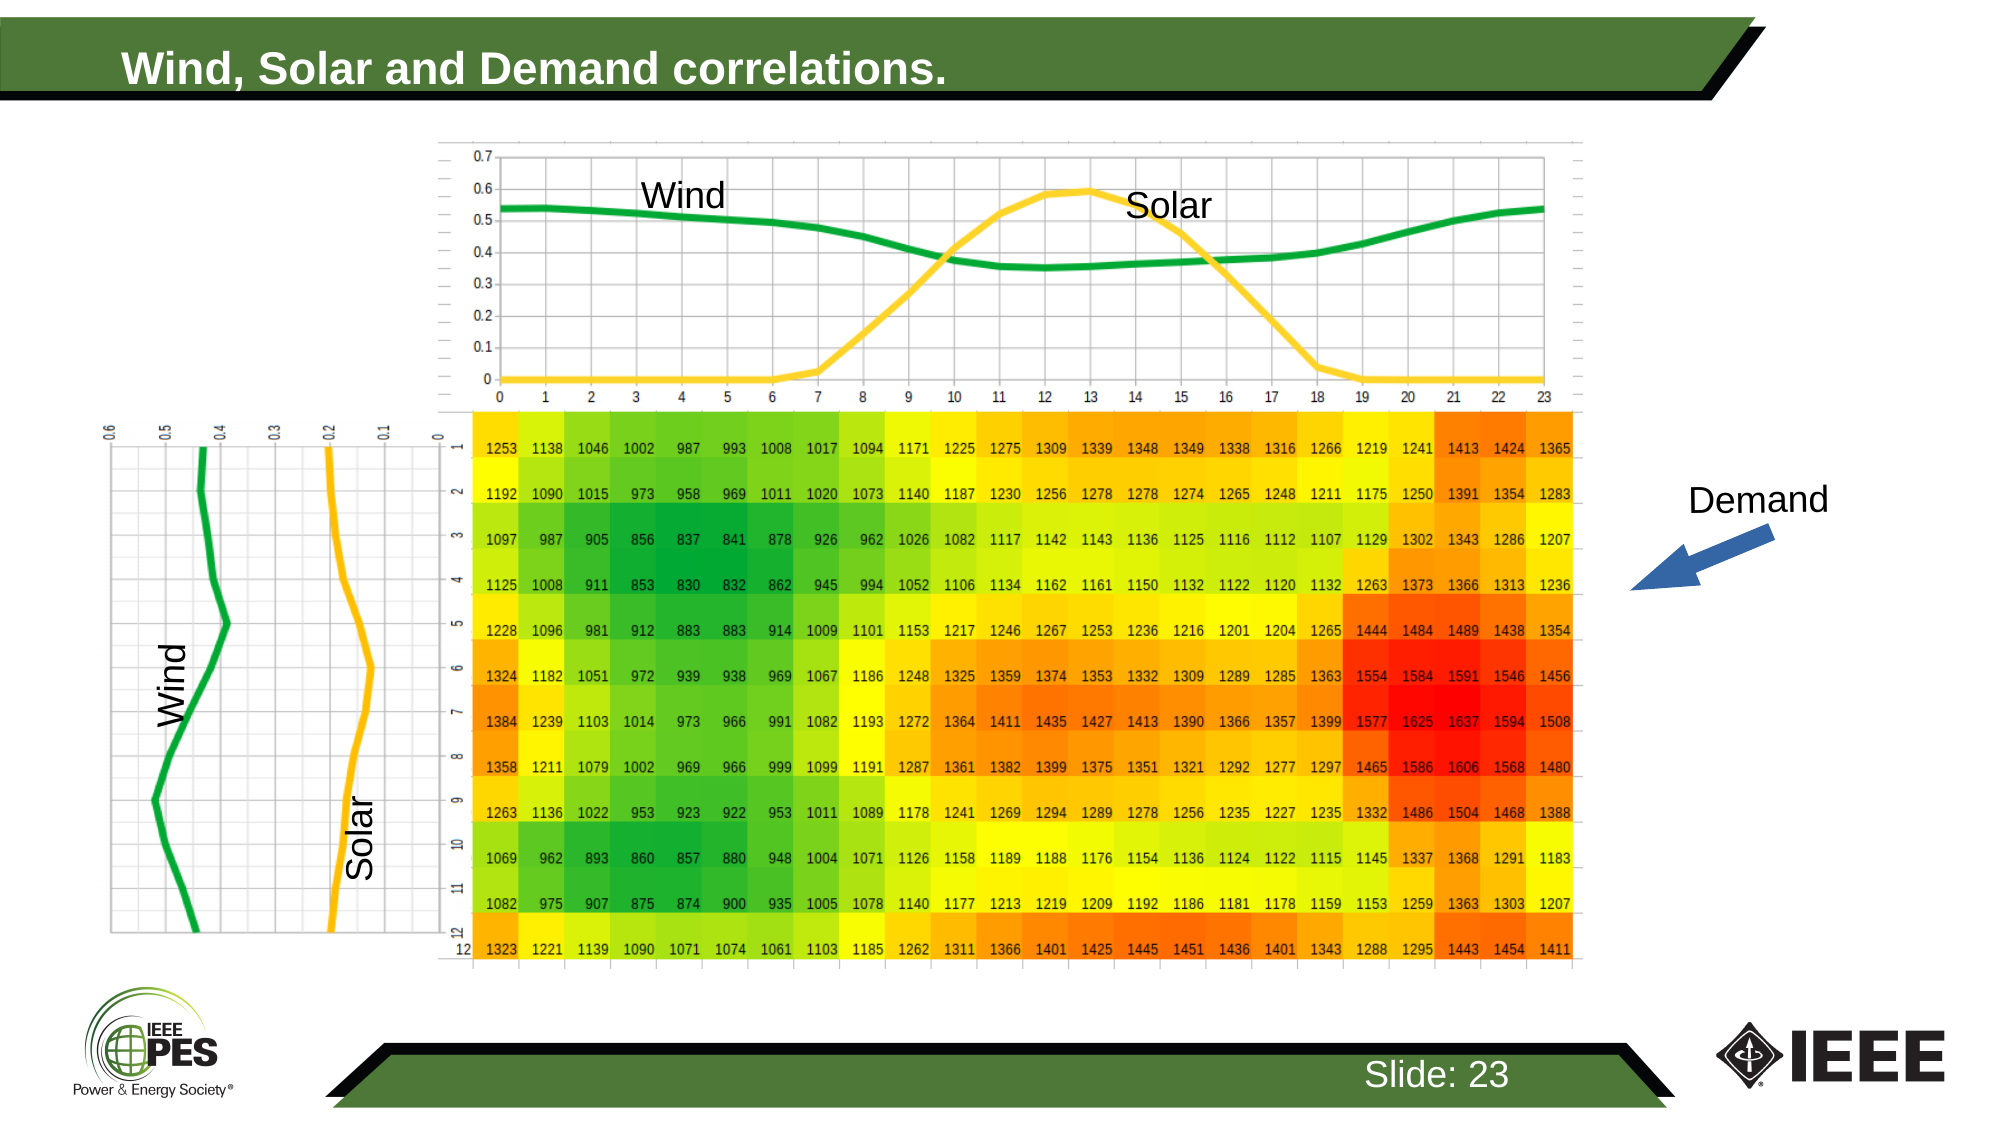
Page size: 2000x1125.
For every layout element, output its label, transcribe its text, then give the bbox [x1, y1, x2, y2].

text_box Solar [330, 779, 388, 898]
text_box Wind [625, 167, 745, 225]
text_box Wind [141, 624, 202, 745]
text_box Wind, Solar and Demand correlations. [106, 35, 1241, 102]
text_box Demand [1672, 469, 1878, 532]
text_box Solar [1110, 177, 1229, 234]
picture [0, 0, 2000, 1125]
